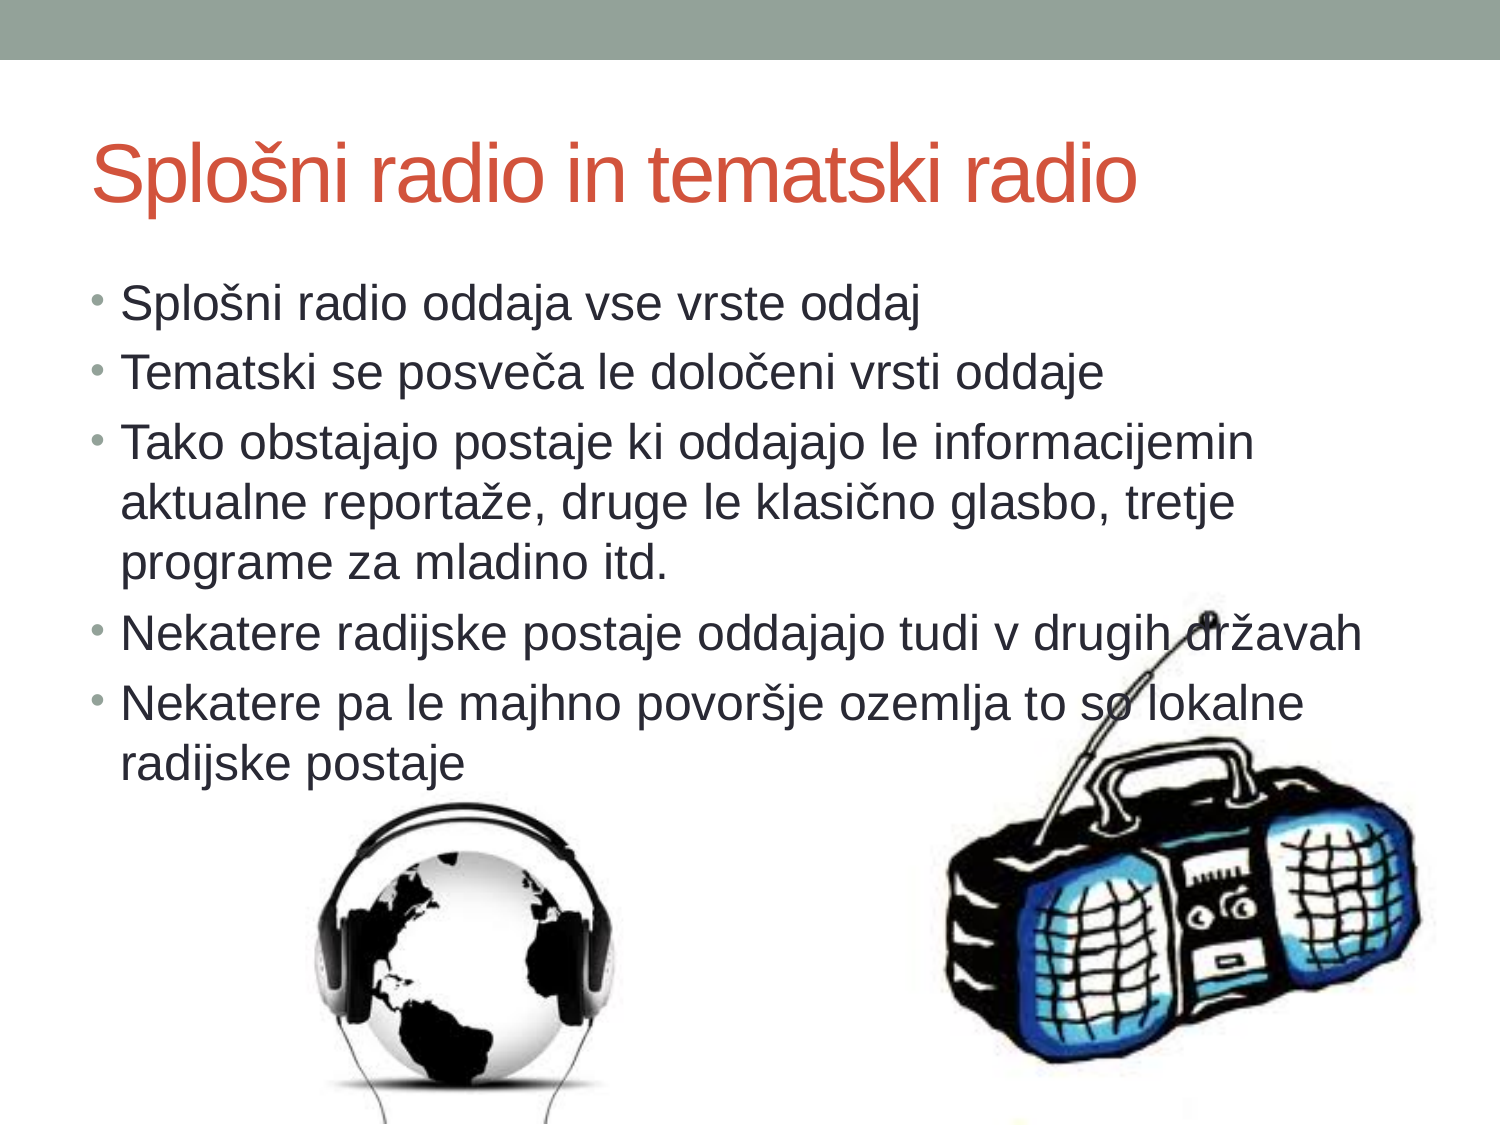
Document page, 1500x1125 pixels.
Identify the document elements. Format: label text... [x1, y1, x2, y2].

picture [868, 572, 1500, 1125]
picture [277, 1063, 638, 1124]
list Splošni radio oddaja vse vrste oddaj Tematski se posveča le določeni vrsti oddaje Tako obstajajo postaje ki oddajajo le informacijemin aktualne reportaže, druge le klasično glasbo, tretje programe za mladino itd. Nekatere radijske postaje oddajajo tudi v drugih državah Nekatere pa le majhno povoršje ozemlja to so lokalne radijske postaje [75, 262, 1425, 1063]
title Splošni radio in tematski radio [75, 87, 1425, 250]
